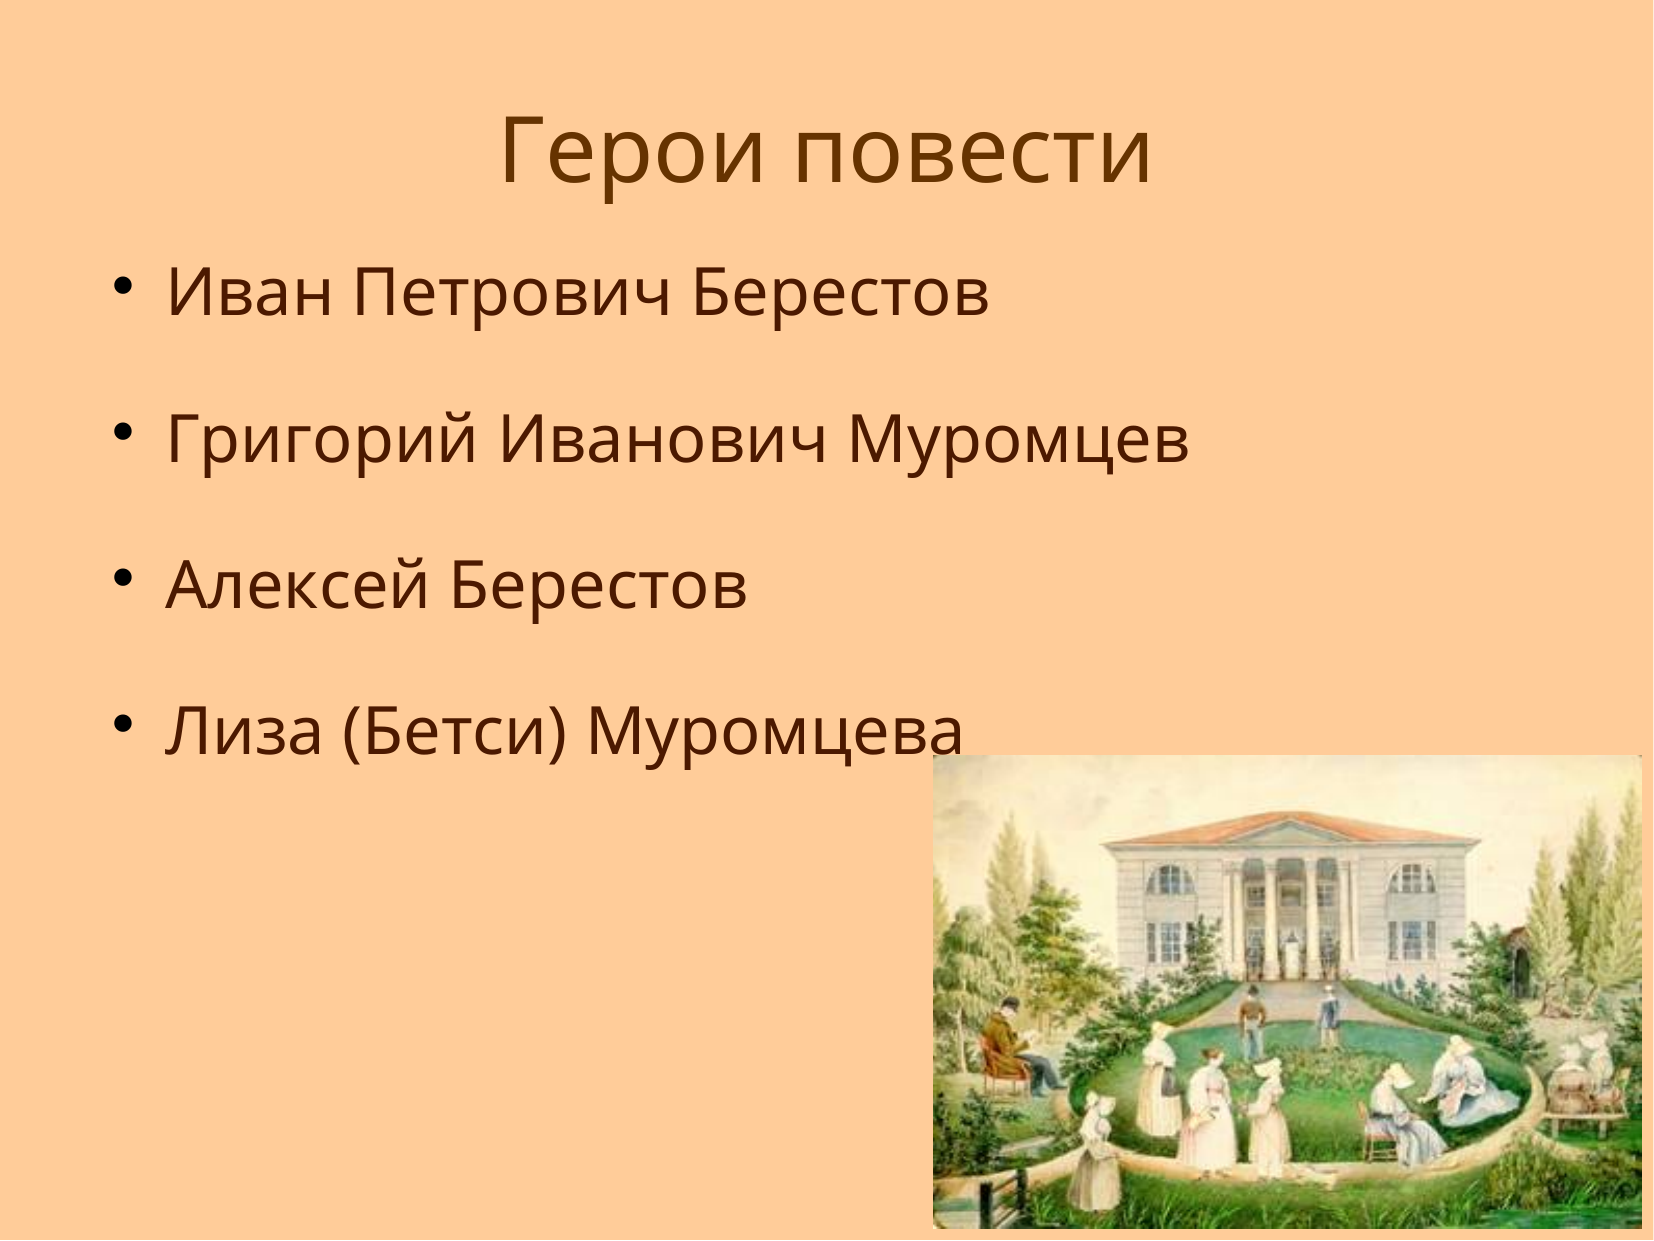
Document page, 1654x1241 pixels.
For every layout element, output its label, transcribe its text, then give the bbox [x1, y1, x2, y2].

picture [933, 755, 1642, 1229]
title Герои повести [82, 17, 1571, 225]
list Иван Петрович Берестов Григорий Иванович Муромцев Алексей Берестов Лиза (Бетси) Муромцева [94, 212, 1583, 1032]
